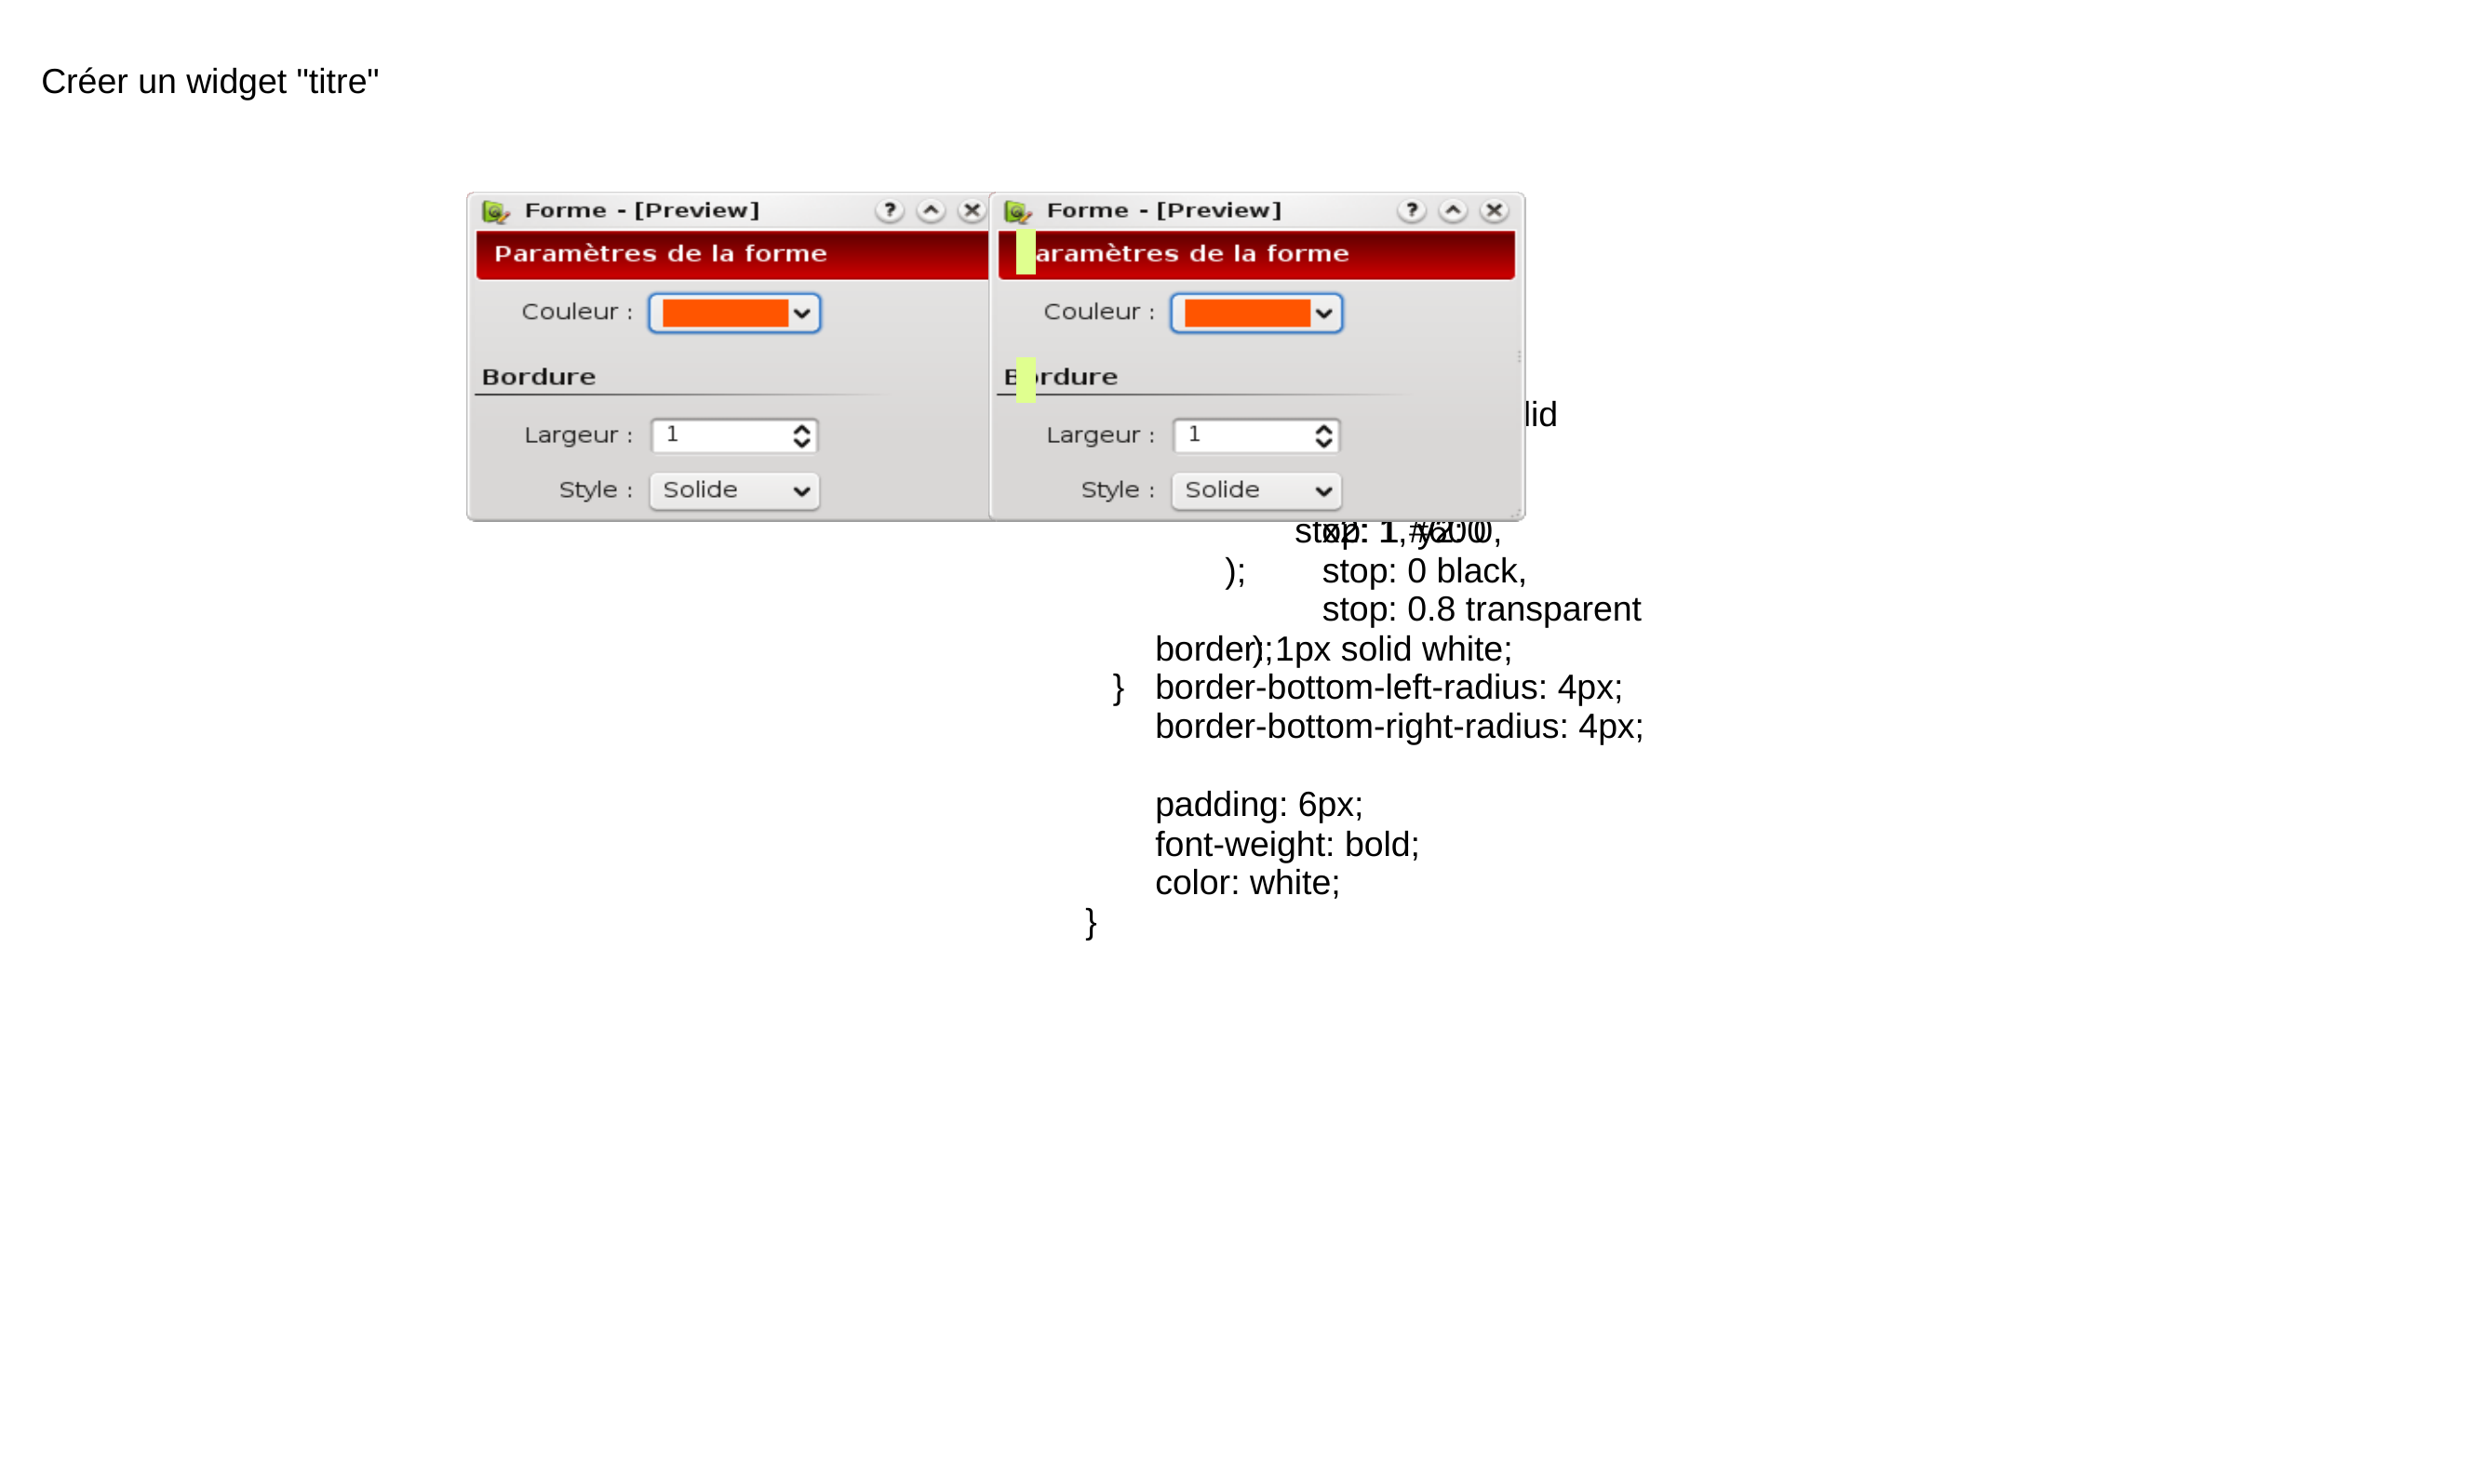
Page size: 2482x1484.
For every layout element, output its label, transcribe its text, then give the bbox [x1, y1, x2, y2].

text_box #bordure { margin-top: 12px; margin-bottom: 6px; font-weight: bold; border-bottom: 1px solid qlineargradient( x1: 0, y1: 0, x2: 1, y2: 0, stop: 0 black, stop: 0.8 transparent ); } [1099, 192, 1842, 873]
picture [466, 192, 1526, 522]
text_box #titre { background-color: qlineargradient( x1: 0, y1: 0, x2: 0, y2: 1, stop: 0 #c00, stop: 0.1 #600, stop: 0.9 #c00, stop: 1 #600 ); border: 1px solid white; border-bottom-left-radius: 4px; border-bottom-right-radius: 4px; padding: 6px; font-weight: bold; color: white; } [1071, 522, 1842, 1058]
text_box Créer un widget "titre" [27, 55, 2446, 166]
